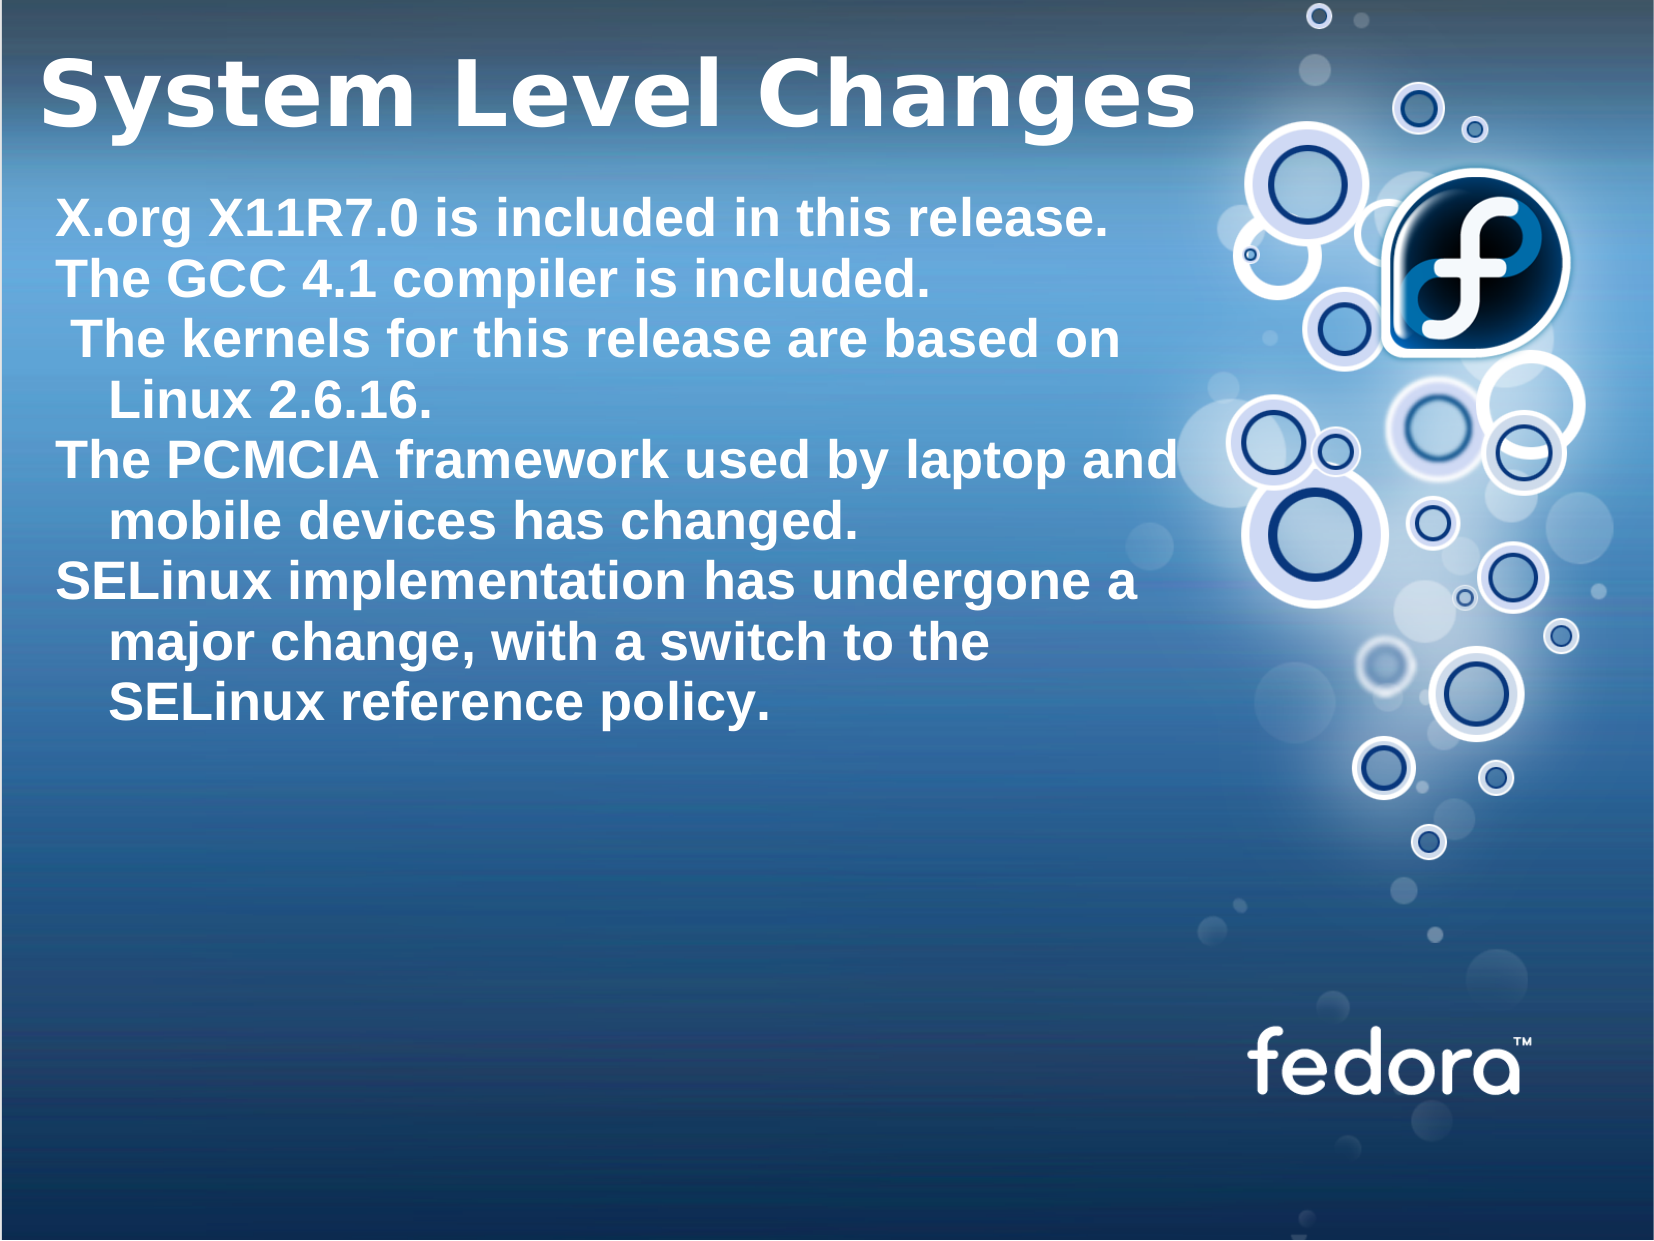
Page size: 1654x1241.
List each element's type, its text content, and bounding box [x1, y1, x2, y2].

title System Level Changes [37, 37, 1526, 152]
list X.org X11R7.0 is included in this release. The GCC 4.1 compiler is included. The kernels for this release are based on Linux 2.6.16. The PCMCIA framework used by laptop and mobile devices has changed. SELinux implementation has undergone a major change, with a switch to the SELinux reference policy. [37, 187, 1201, 1194]
picture [1, 0, 1654, 1240]
